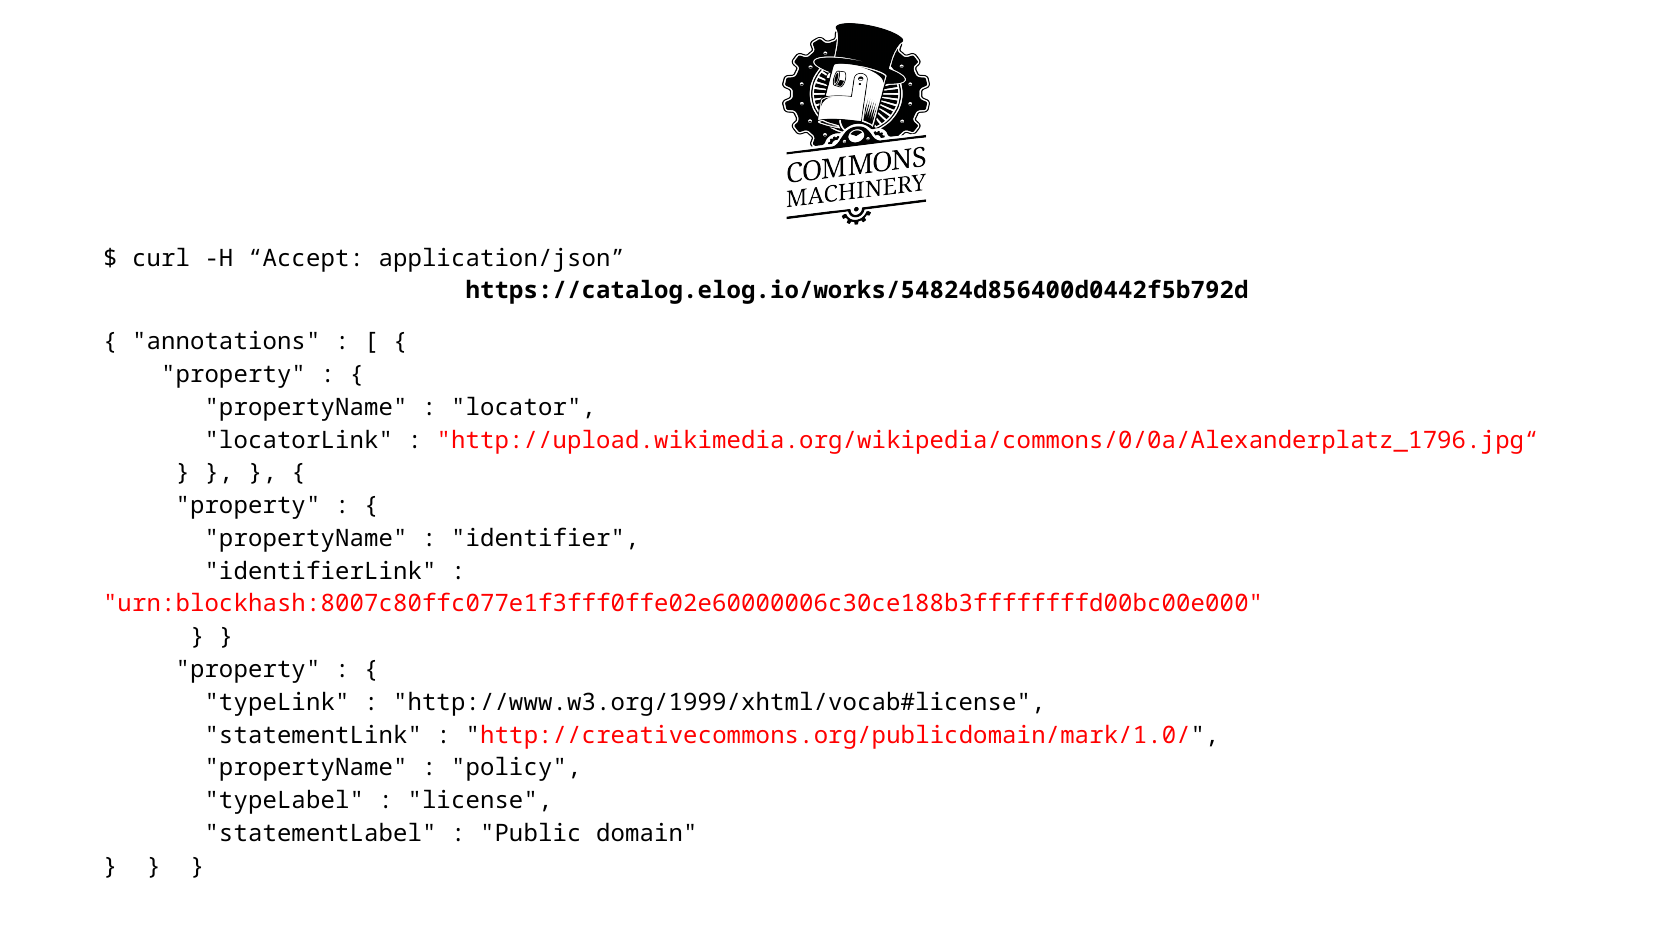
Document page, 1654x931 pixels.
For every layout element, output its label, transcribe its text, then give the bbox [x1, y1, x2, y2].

picture [782, 23, 930, 225]
list $ curl -H “Accept: application/json” https://catalog.elog.io/works/54824d856400d0442f5b792d { "annotations" : [ { "property" : { "propertyName" : "locator", "locatorLink" : "http://upload.wikimedia.org/wikipedia/commons/0/0a/Alexanderplatz_1796.jpg“ } }, }, { "property" : { "propertyName" : "identifier", "identifierLink" : "urn:blockhash:8007c80ffc077e1f3fff0ffe02e60000006c30ce188b3ffffffffd00bc00e000" } } "property" : { "typeLink" : "http://www.w3.org/1999/xhtml/vocab#license", "statementLink" : "http://creativecommons.org/publicdomain/mark/1.0/", "propertyName" : "policy", "typeLabel" : "license", "statementLabel" : "Public domain" } } } [45, 240, 1606, 882]
list [847, 259, 1546, 799]
